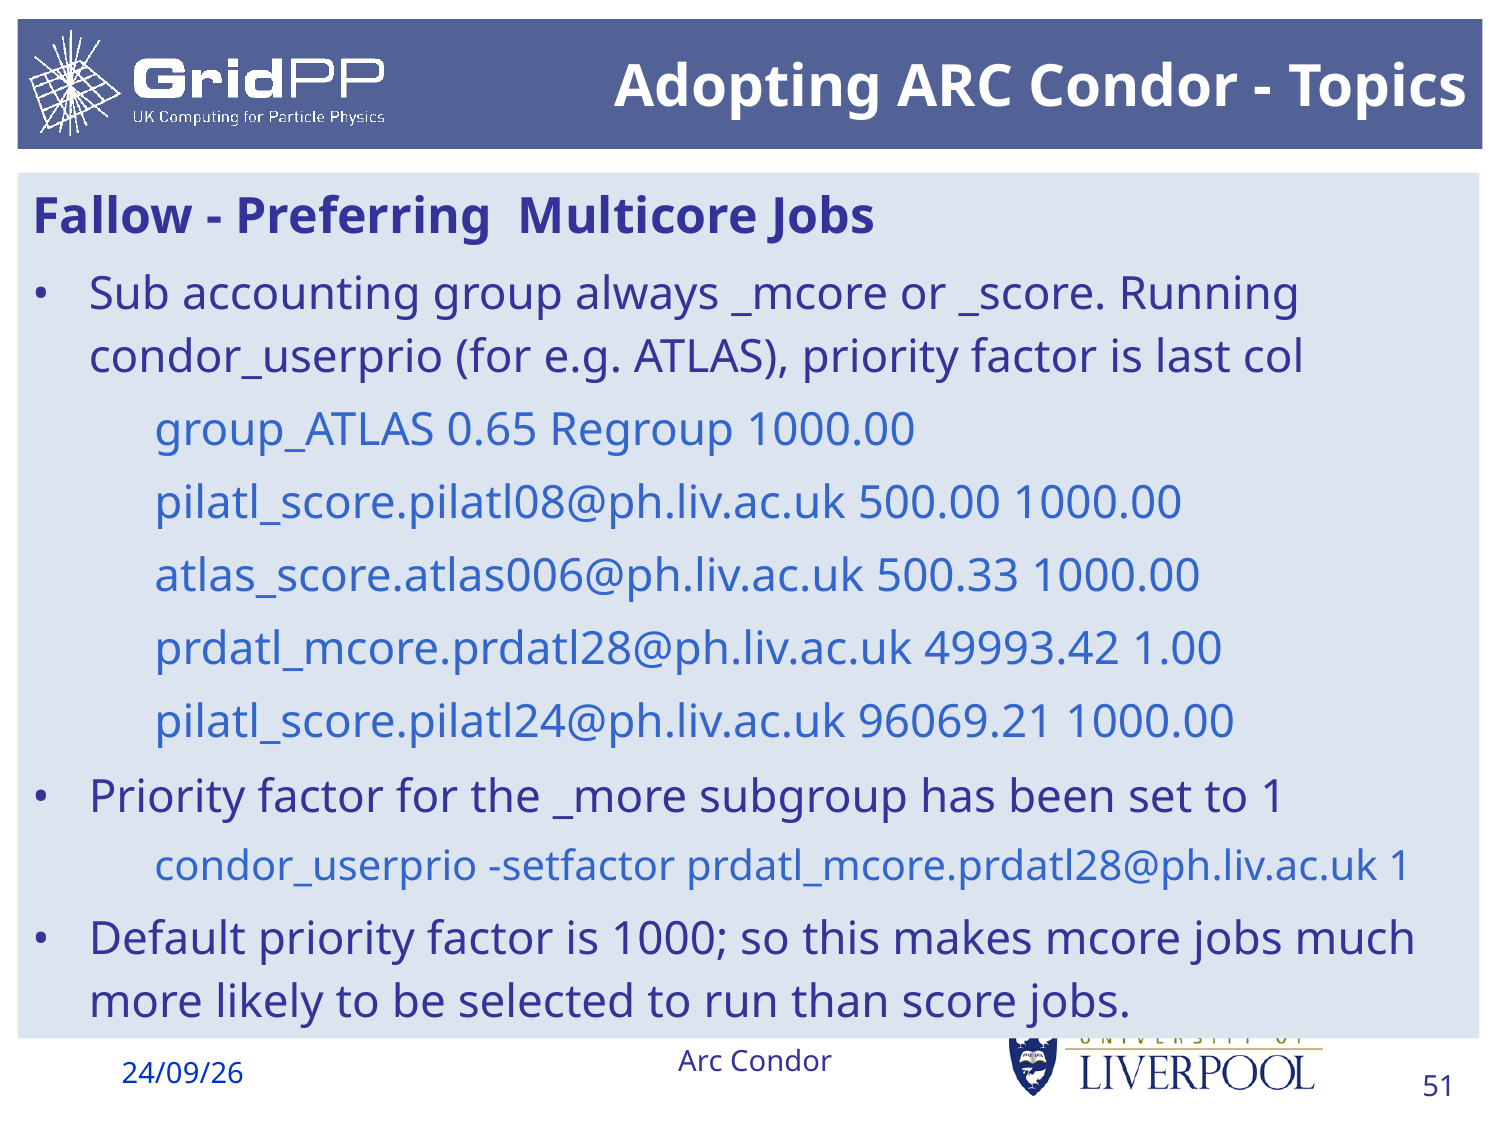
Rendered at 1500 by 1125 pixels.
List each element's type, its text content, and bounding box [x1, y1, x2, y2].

picture [29, 30, 384, 136]
title Adopting ARC Condor - Topics [513, 19, 1483, 149]
list Fallow - Preferring Multicore Jobs Sub accounting group always _mcore or _score. Running condor_userprio (for e.g. ATLAS), priority factor is last col group_ATLAS 0.65 Regroup 1000.00 pilatl_score.pilatl08@ph.liv.ac.uk 500.00 1000.00 atlas_score.atlas006@ph.liv.ac.uk 500.33 1000.00 prdatl_mcore.prdatl28@ph.liv.ac.uk 49993.42 1.00 pilatl_score.pilatl24@ph.liv.ac.uk 96069.21 1000.00 Priority factor for the _more subgroup has been set to 1 condor_userprio -setfactor prdatl_mcore.prdatl28@ph.liv.ac.uk 1 Default priority factor is 1000; so this makes mcore jobs much more likely to be selected to run than score jobs. [17, 172, 1480, 991]
text_box <number> [1388, 1059, 1471, 1094]
text_box 02/03/16 [29, 1046, 337, 1095]
text_box Arc Condor [536, 1034, 975, 1094]
picture [1009, 1039, 1323, 1096]
